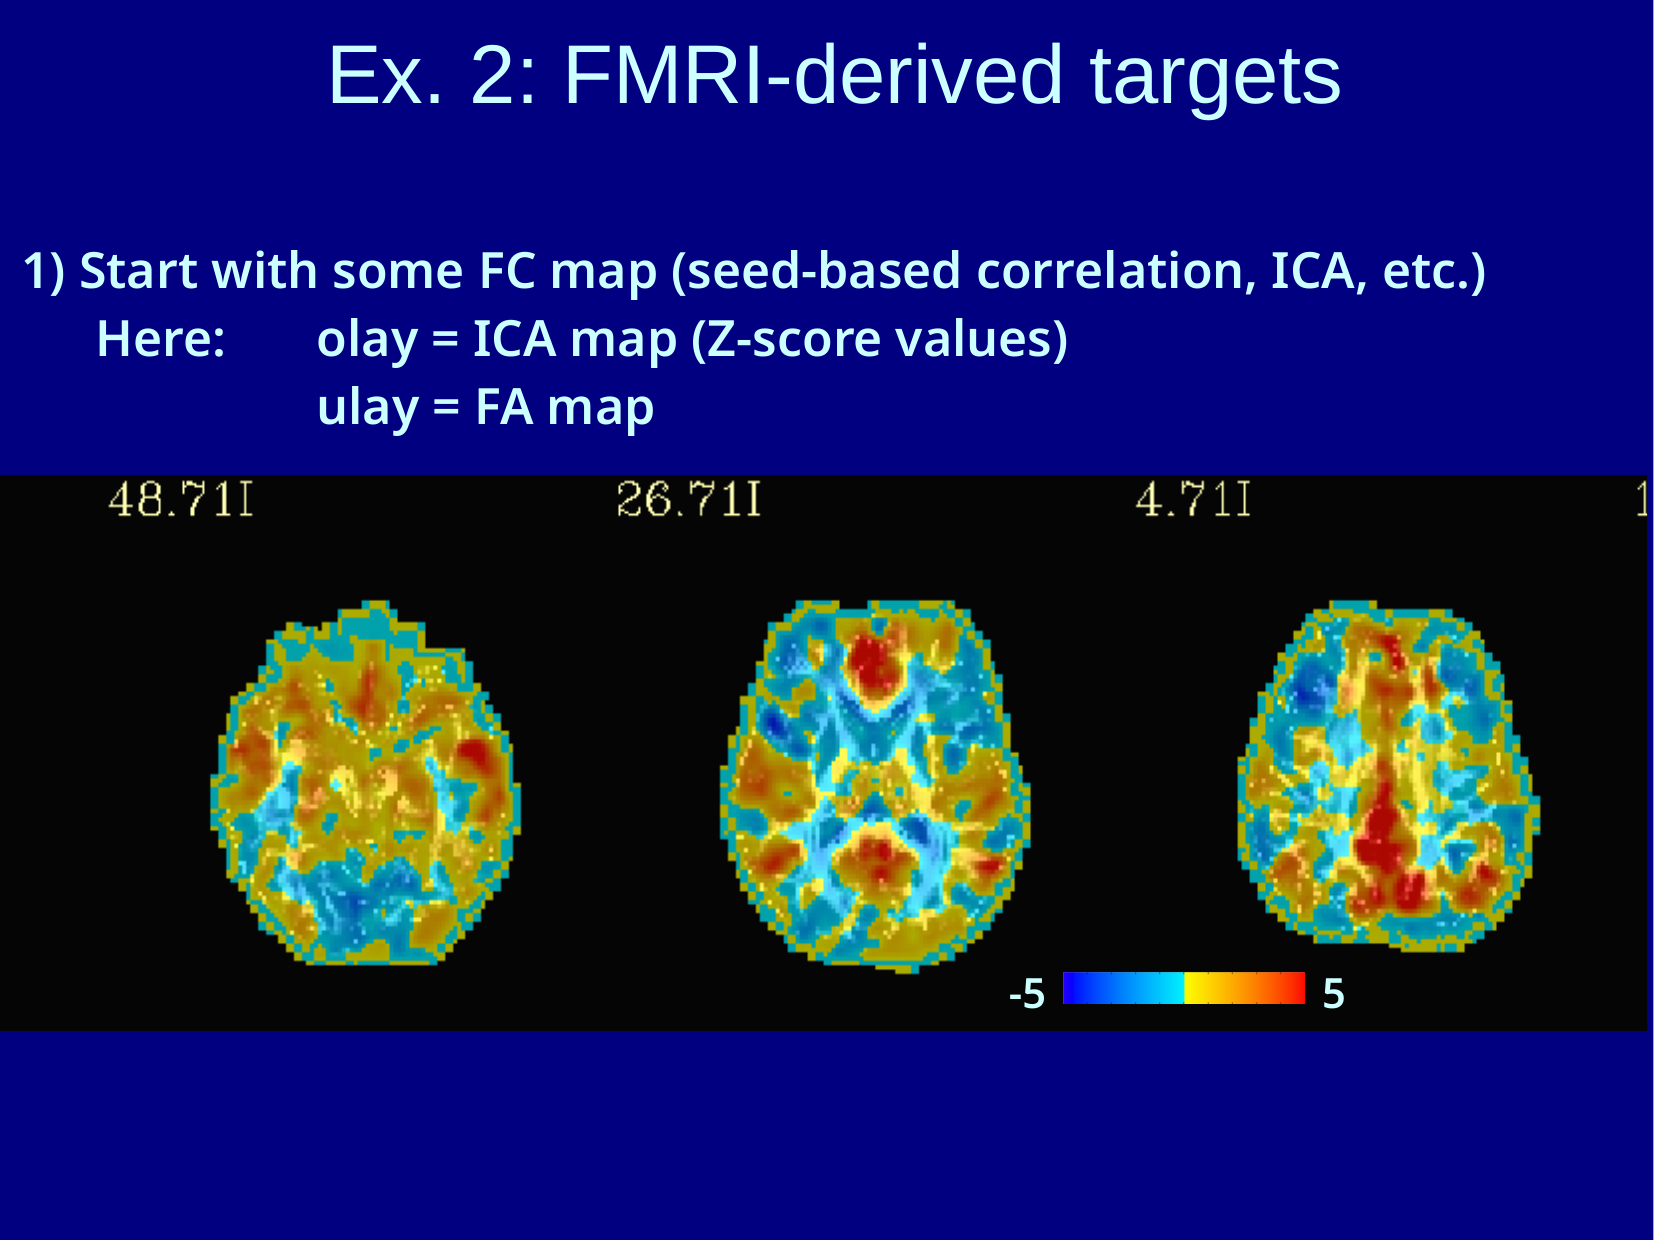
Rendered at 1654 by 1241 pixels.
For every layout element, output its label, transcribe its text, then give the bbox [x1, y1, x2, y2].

title Ex. 2: FMRI-derived targets [35, 7, 1636, 143]
text_box -5 [994, 956, 1063, 1032]
text_box 1) Start with some FC map (seed-based correlation, ICA, etc.) Here: olay = ICA map (Z-score values) ulay = FA map [6, 227, 1380, 418]
picture [0, 475, 1648, 1031]
text_box 5 [1307, 956, 1376, 1032]
